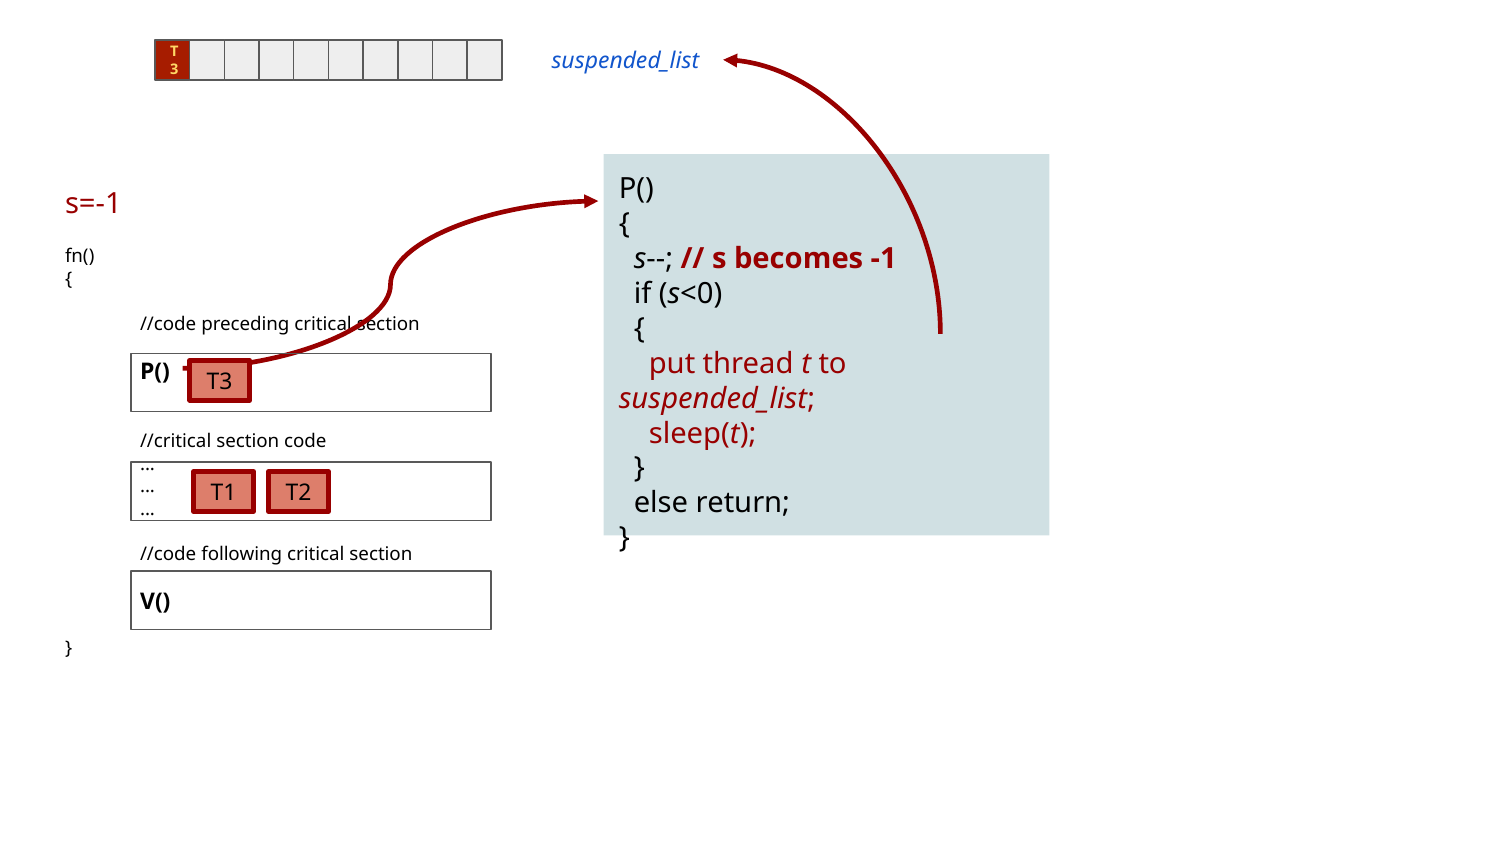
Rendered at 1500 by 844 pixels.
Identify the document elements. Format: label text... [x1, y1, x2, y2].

text_box suspended_list [536, 32, 724, 87]
text_box T3 [154, 39, 189, 80]
text_box T2 [268, 471, 329, 512]
text_box T1 [193, 471, 254, 512]
text_box T3 [189, 360, 250, 401]
text_box [189, 39, 502, 80]
text_box s=-1 [49, 182, 181, 223]
text_box P() { s--; // s becomes -1 if (s<0) { put thread t to suspended_list; sleep(t); } else return; } [603, 154, 1050, 536]
text_box fn() { //code preceding critical section P() //critical section code ... ... ... //code following critical section V() } [49, 228, 592, 456]
text_box fn() { //code preceding critical section P() //critical section code ... ... ... //code following critical section V() } [132, 354, 490, 411]
